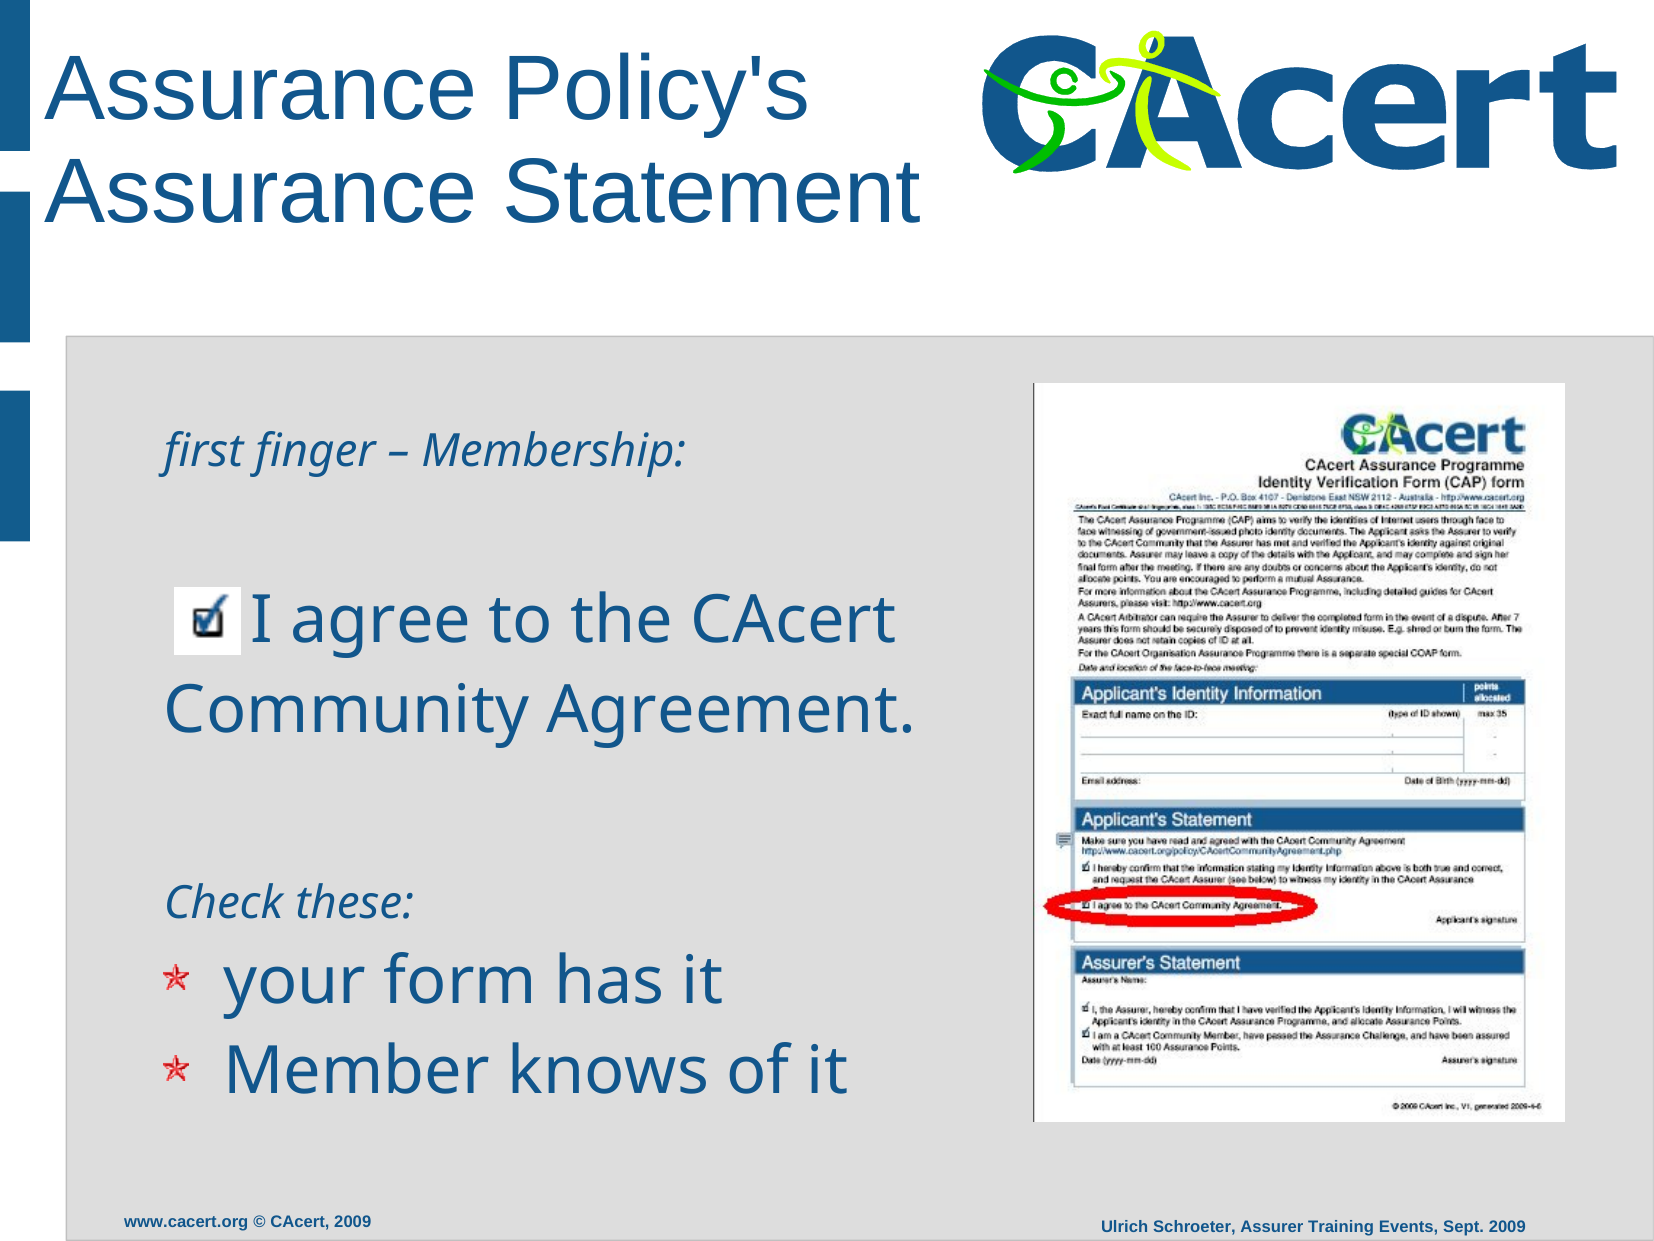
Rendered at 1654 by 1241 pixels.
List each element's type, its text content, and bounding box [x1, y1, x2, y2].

text_box first finger – Membership: I agree to the CAcert Community Agreement. Check these: your form has it Member knows of it [149, 383, 886, 1139]
text_box Assurance Policy's Assurance Statement [29, 29, 936, 256]
picture [1033, 383, 1565, 1123]
picture [174, 587, 241, 655]
